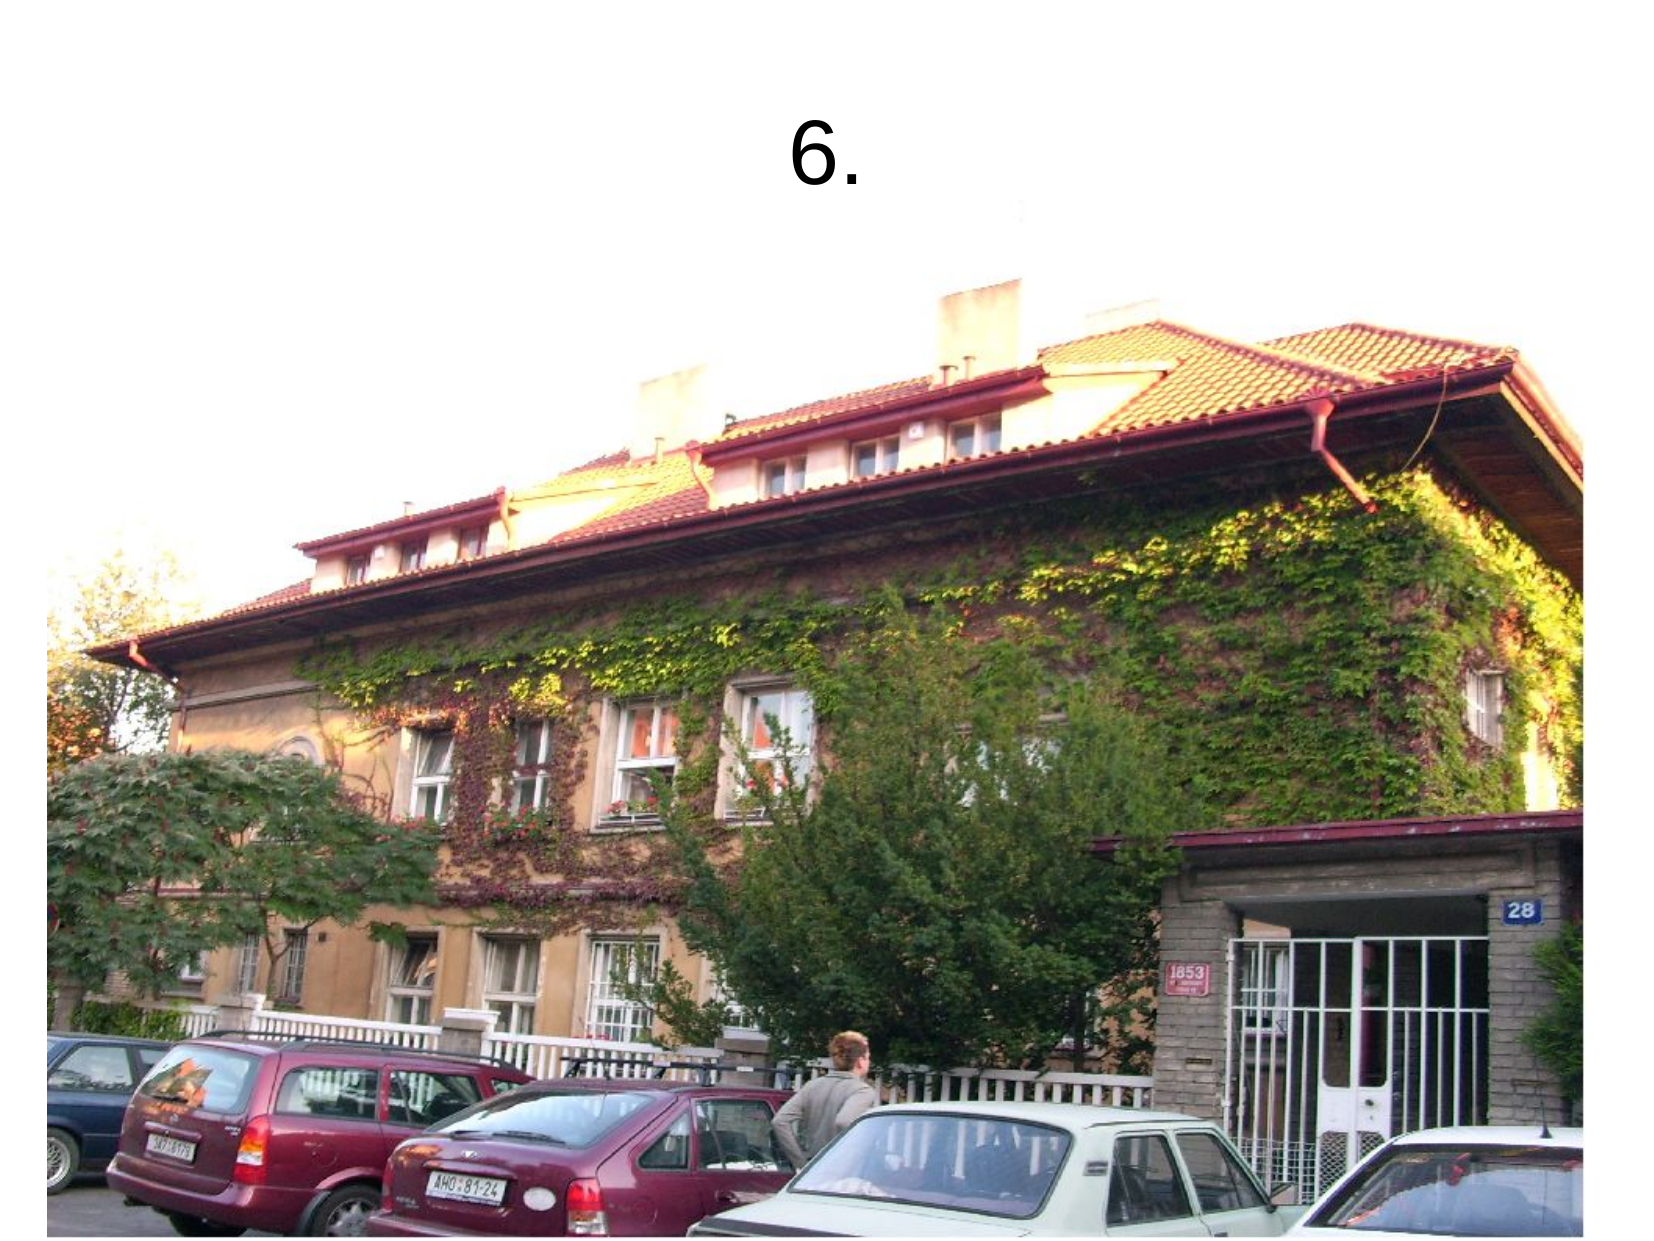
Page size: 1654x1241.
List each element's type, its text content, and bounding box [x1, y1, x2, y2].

title 6. [82, 49, 1571, 200]
picture [47, 200, 1585, 1239]
